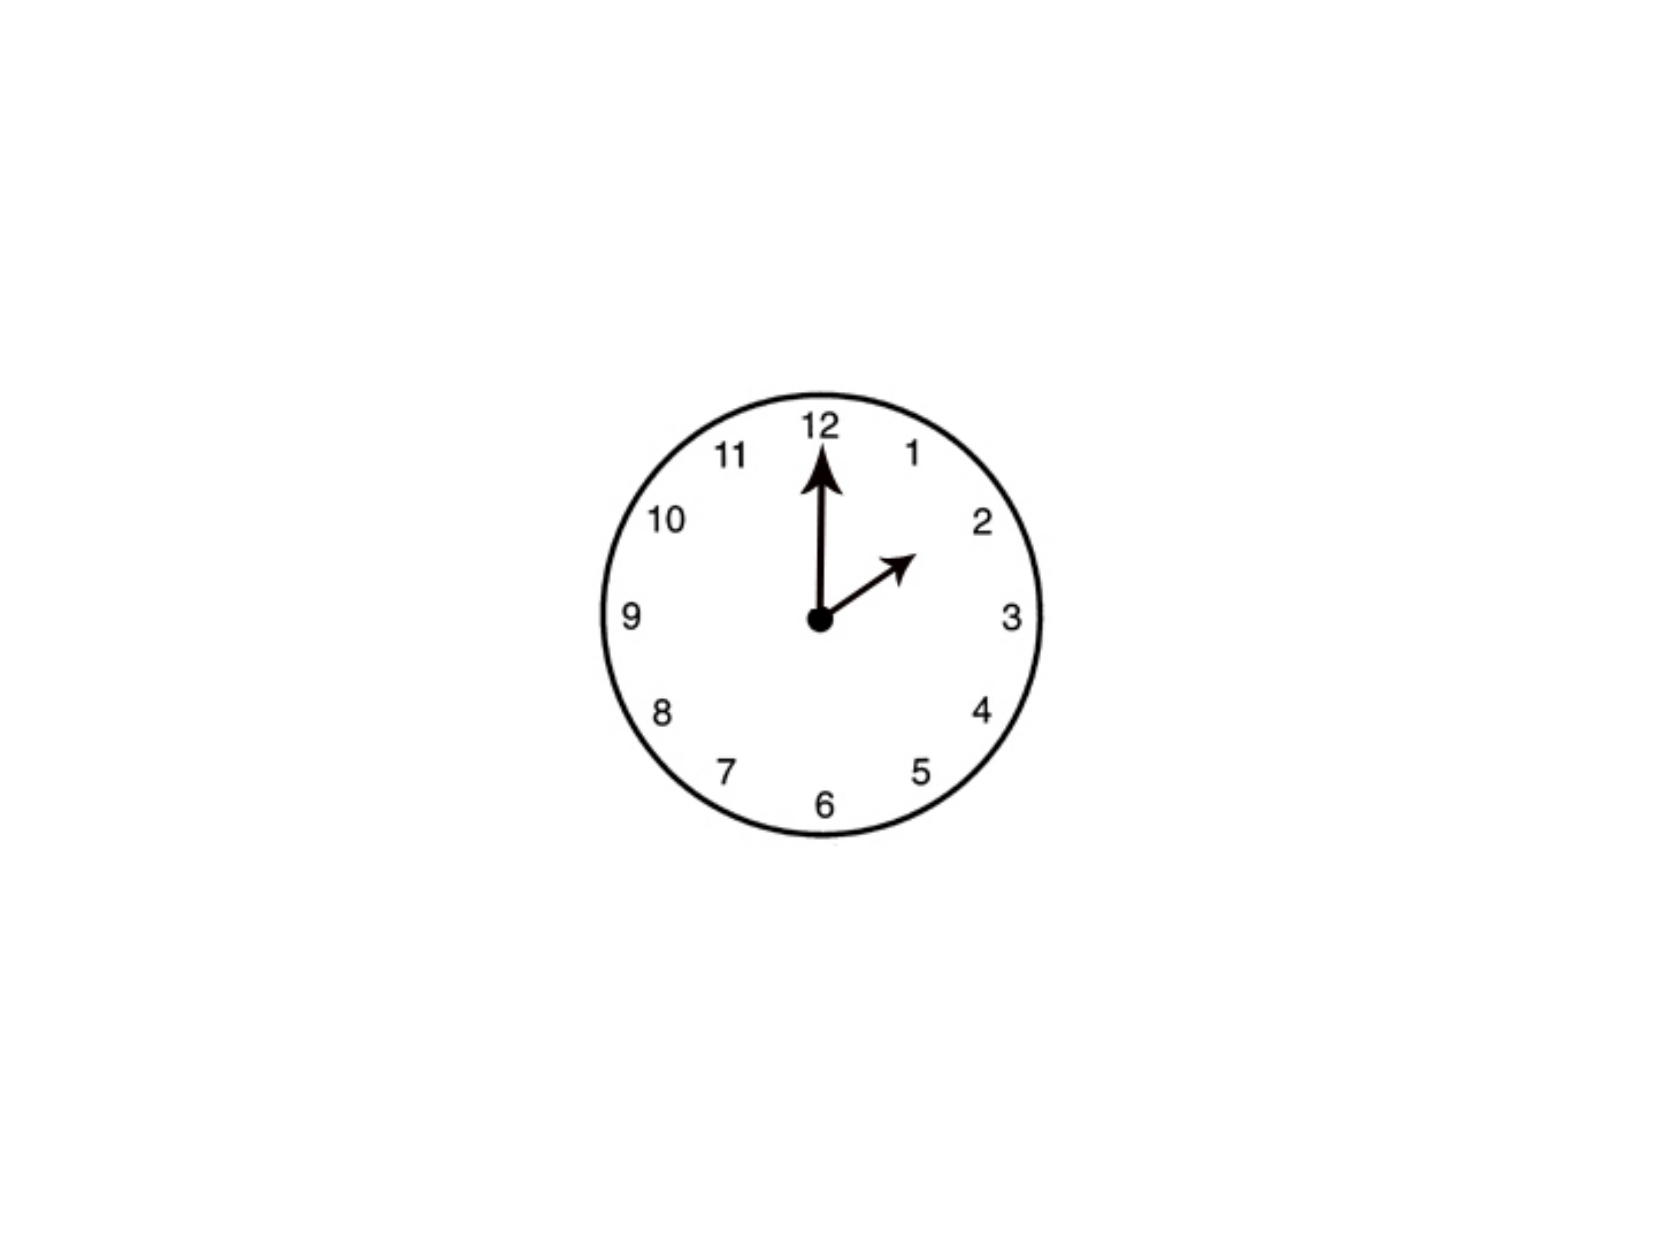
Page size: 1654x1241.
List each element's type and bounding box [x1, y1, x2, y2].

picture [574, 368, 1080, 872]
